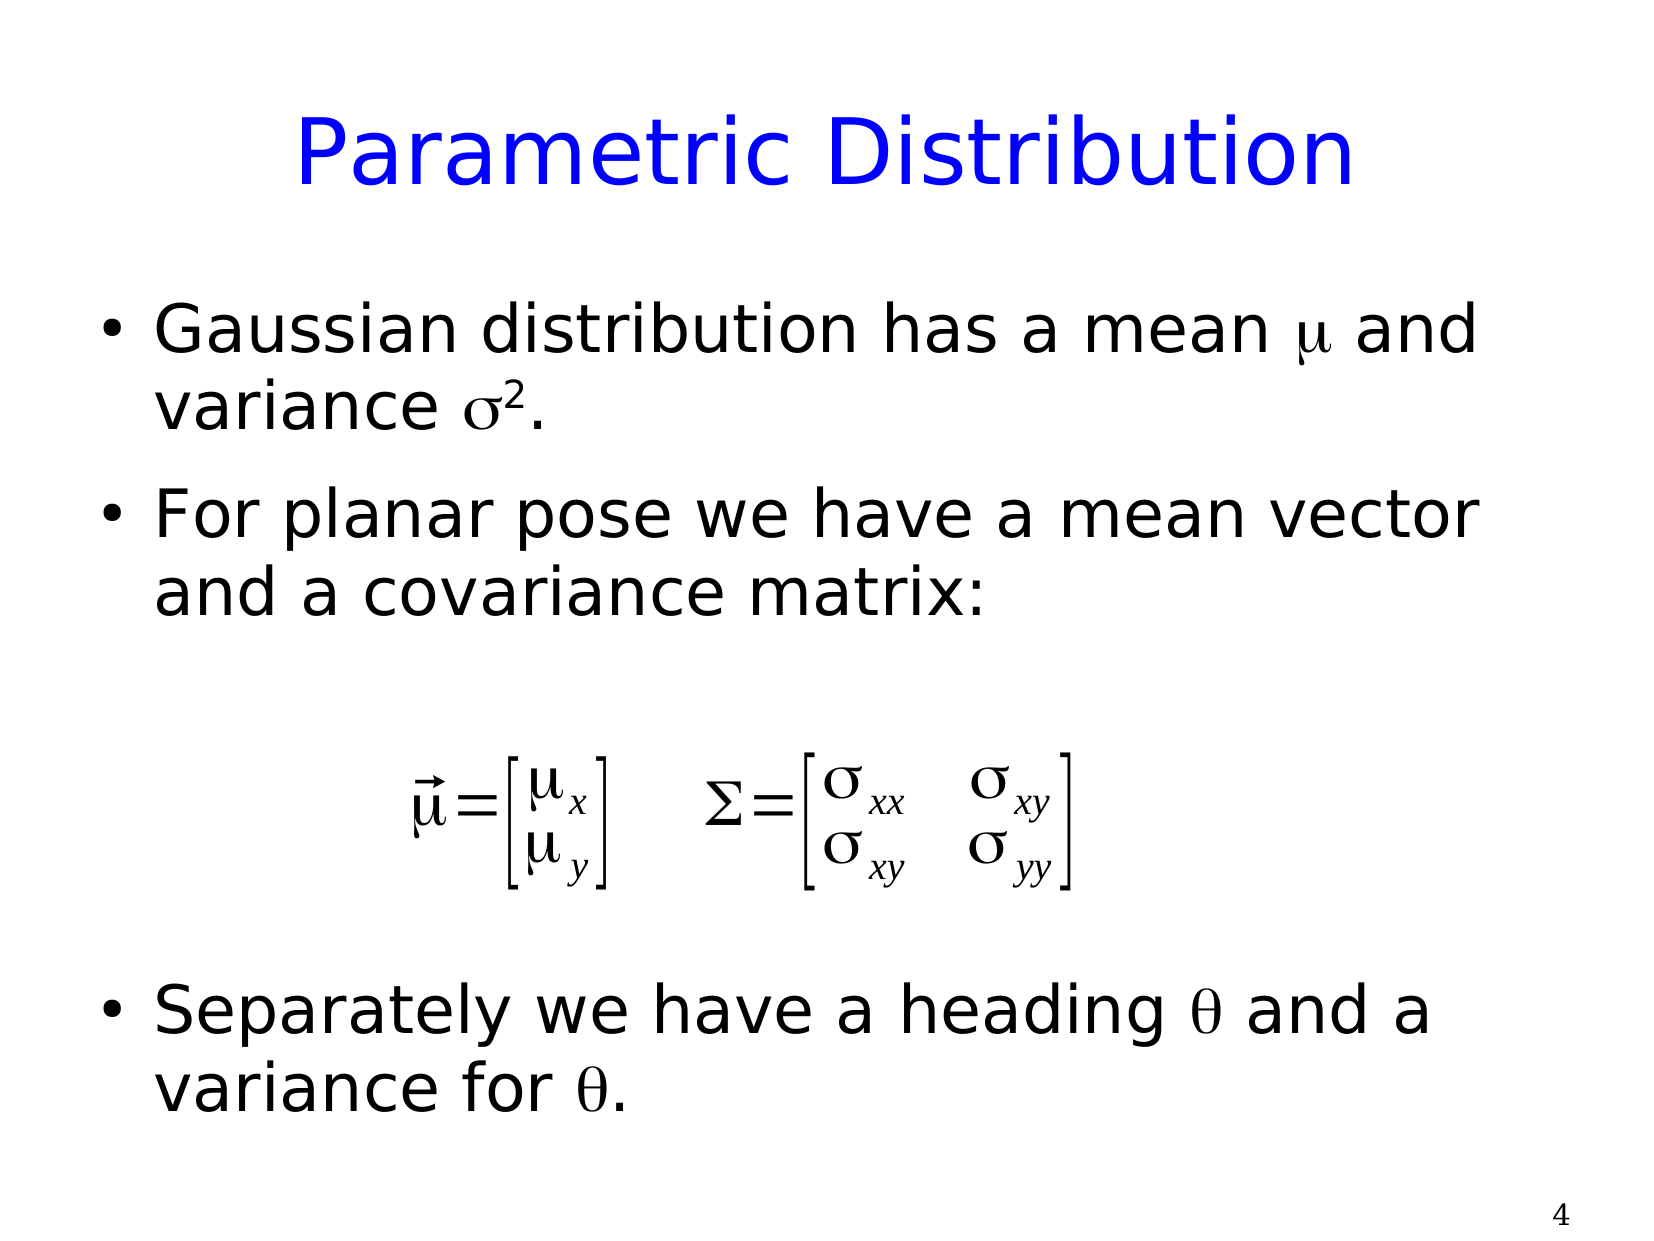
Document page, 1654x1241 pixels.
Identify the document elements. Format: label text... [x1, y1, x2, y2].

list Gaussian distribution has a mean m and variance s2. For planar pose we have a mean vector and a covariance matrix: Separately we have a heading q and a variance for q. [82, 290, 1571, 1165]
title Parametric Distribution [82, 49, 1571, 257]
chart [403, 750, 1081, 895]
